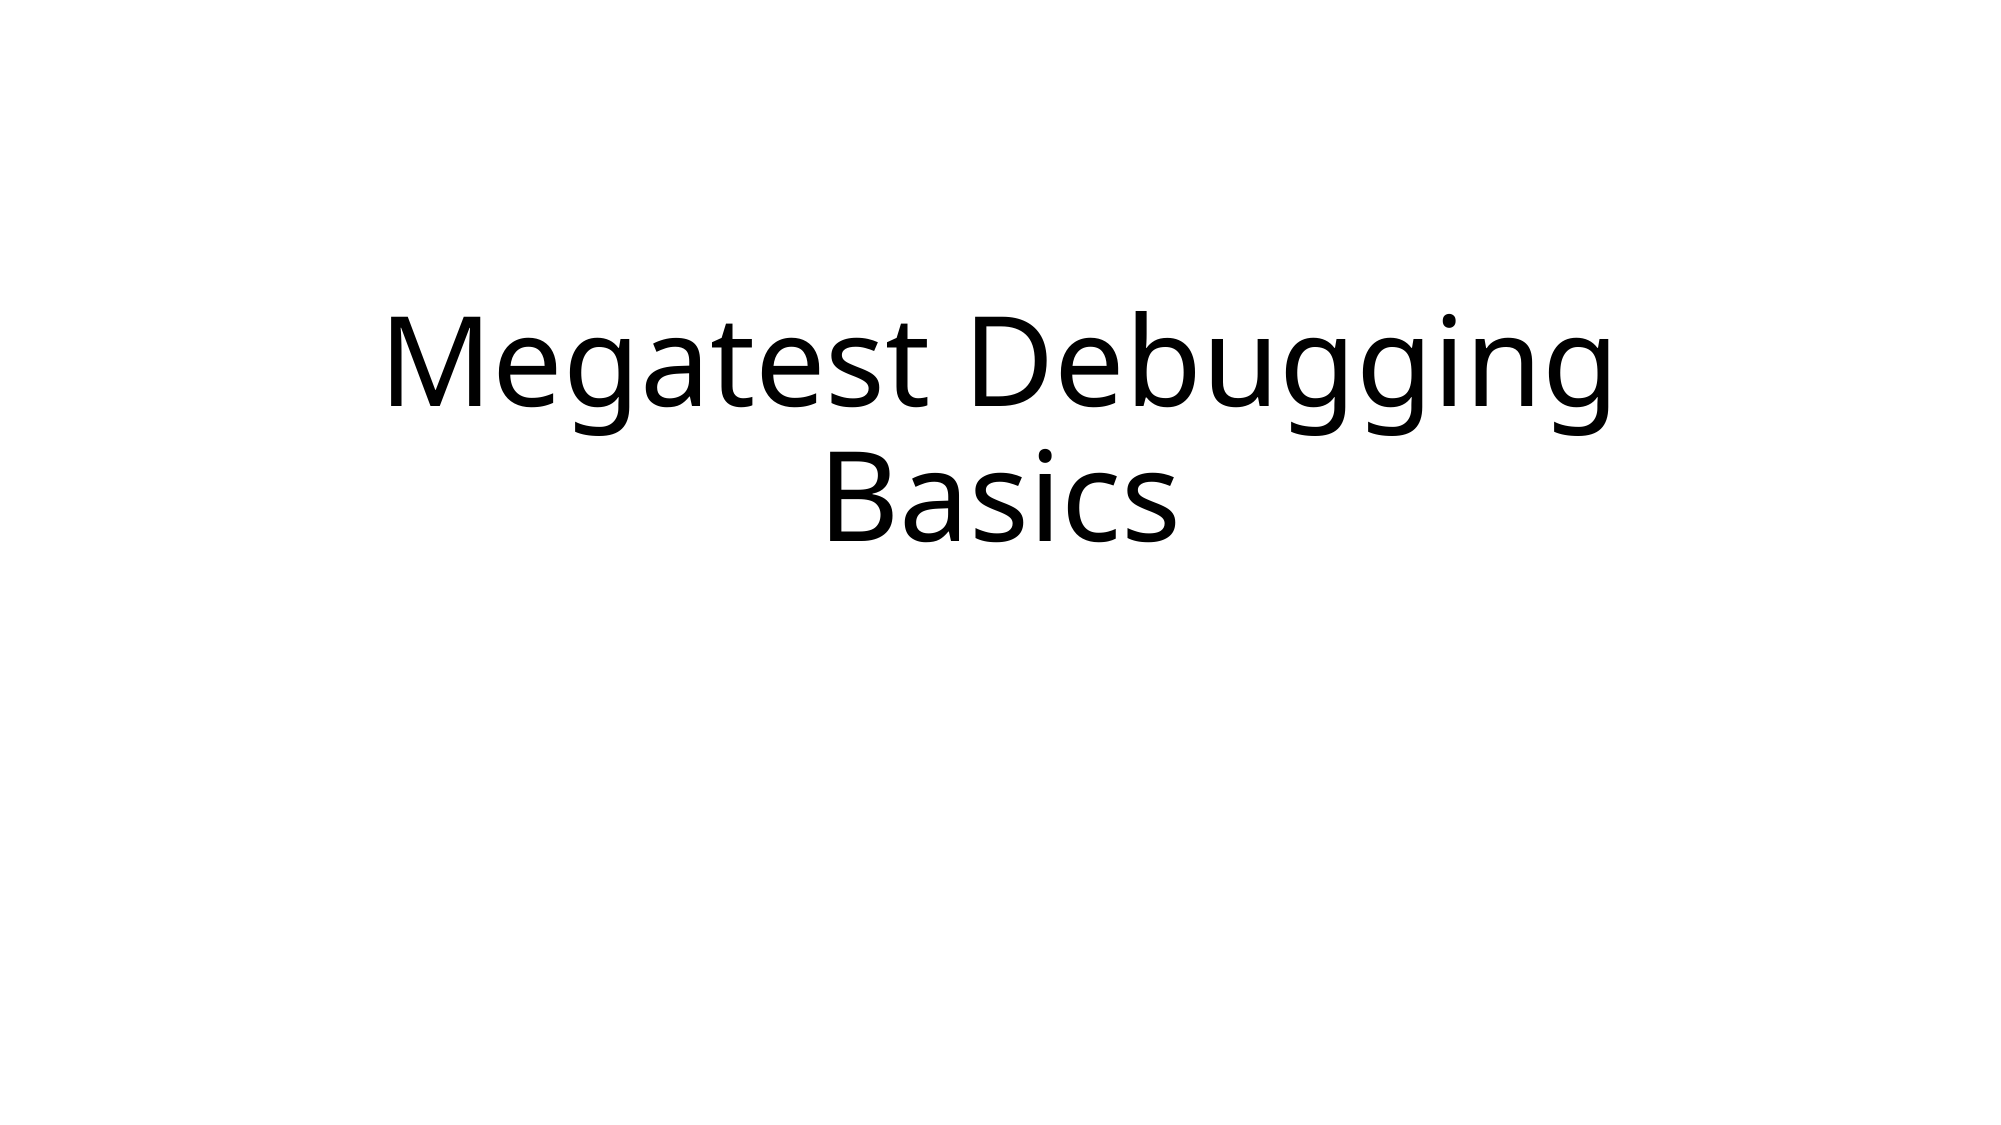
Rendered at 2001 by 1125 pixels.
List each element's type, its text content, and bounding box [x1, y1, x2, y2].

title Megatest Debugging Basics [249, 184, 1750, 576]
